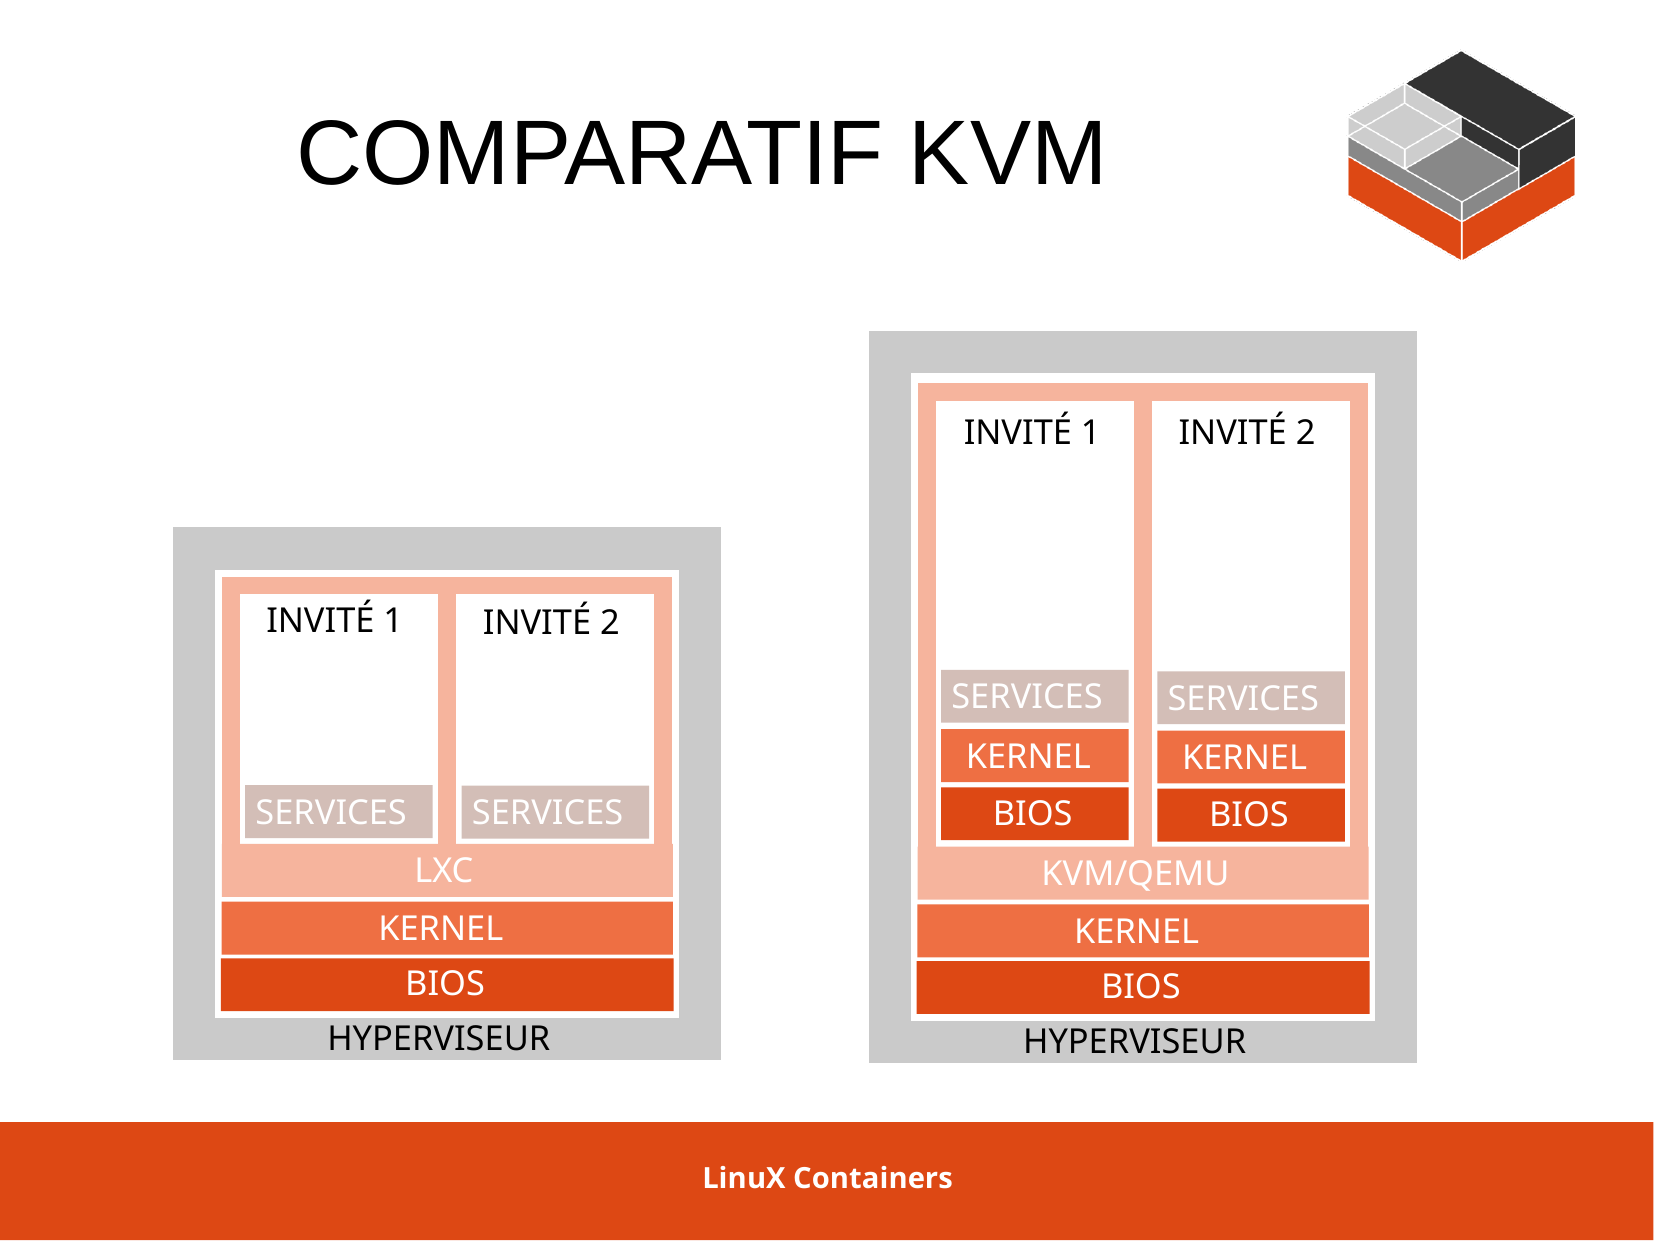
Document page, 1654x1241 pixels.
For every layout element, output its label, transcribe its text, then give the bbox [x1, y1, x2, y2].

picture [1346, 49, 1576, 261]
title COMPARATIF KVM [82, 49, 1323, 257]
picture [173, 330, 1418, 1063]
